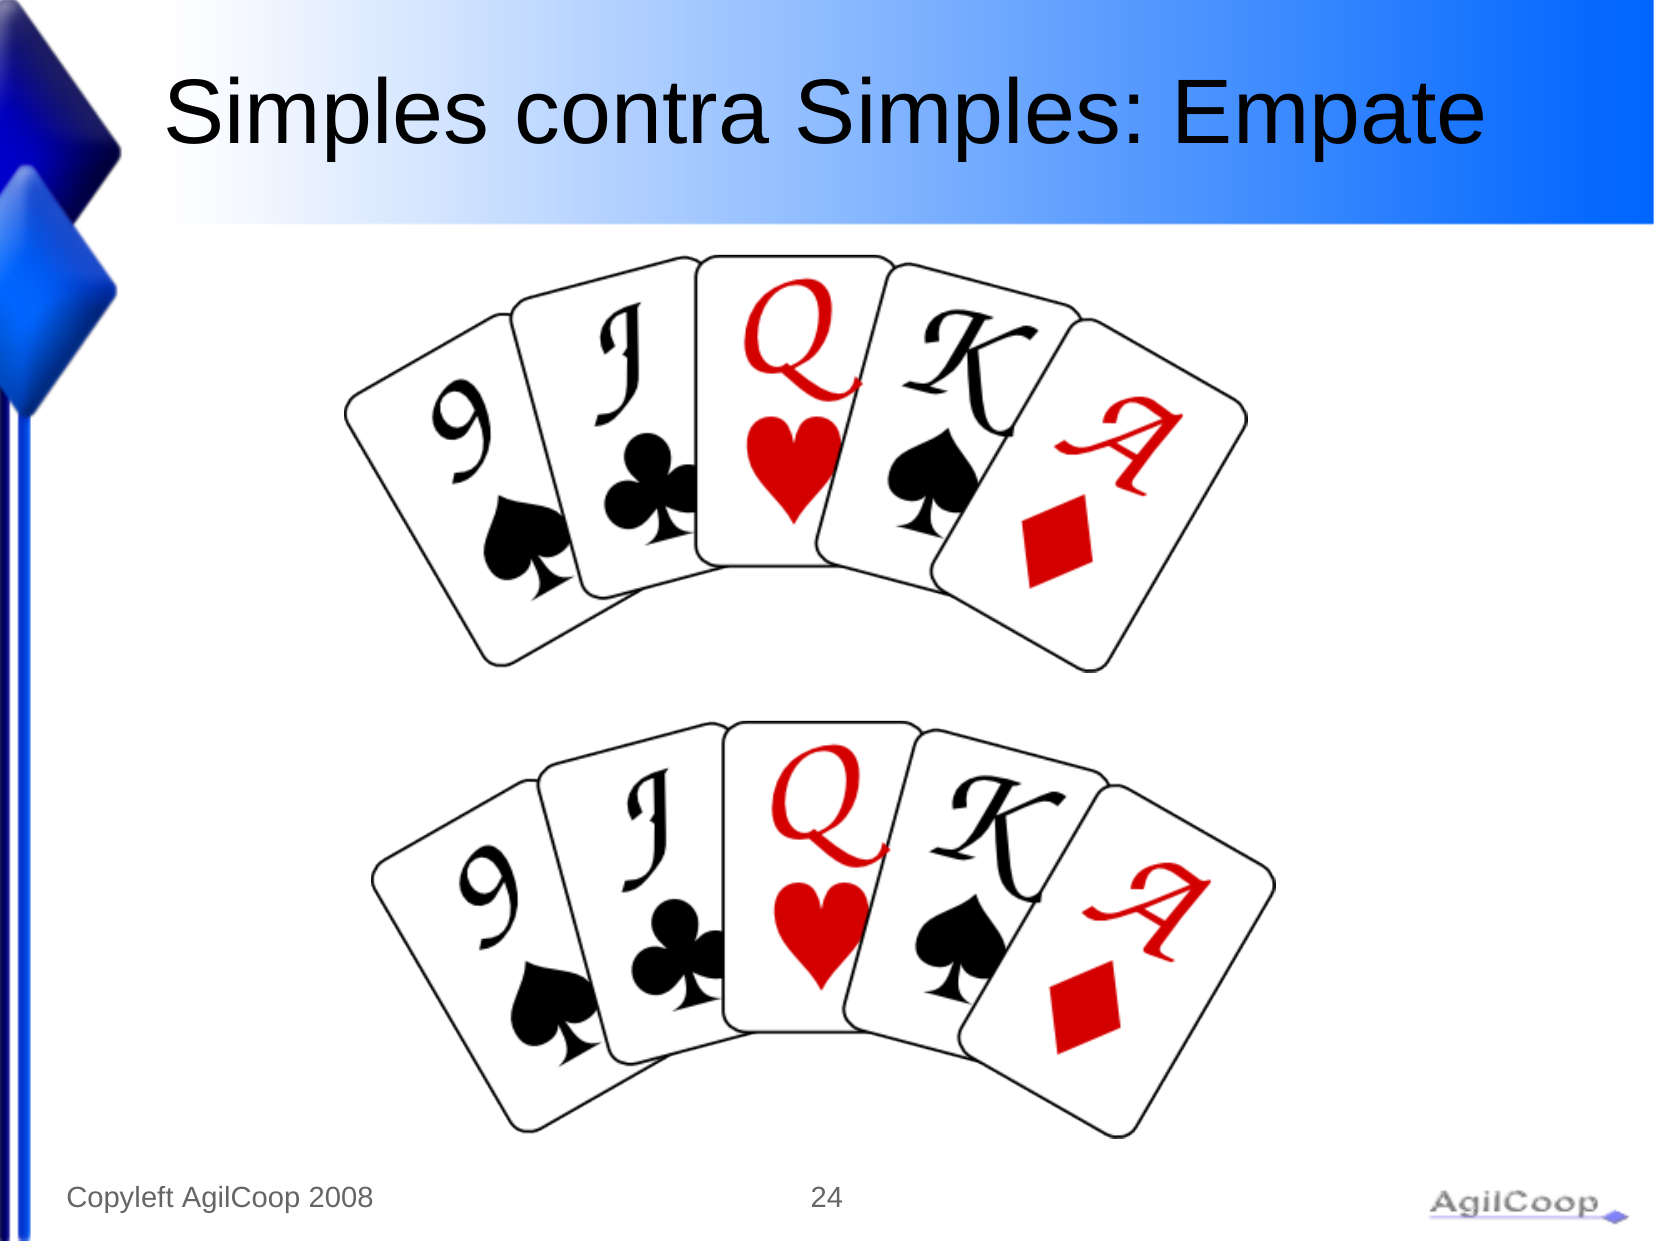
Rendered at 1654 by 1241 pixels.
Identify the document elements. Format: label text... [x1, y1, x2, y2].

title Simples contra Simples: Empate [82, 8, 1571, 216]
picture [0, 0, 1654, 1241]
